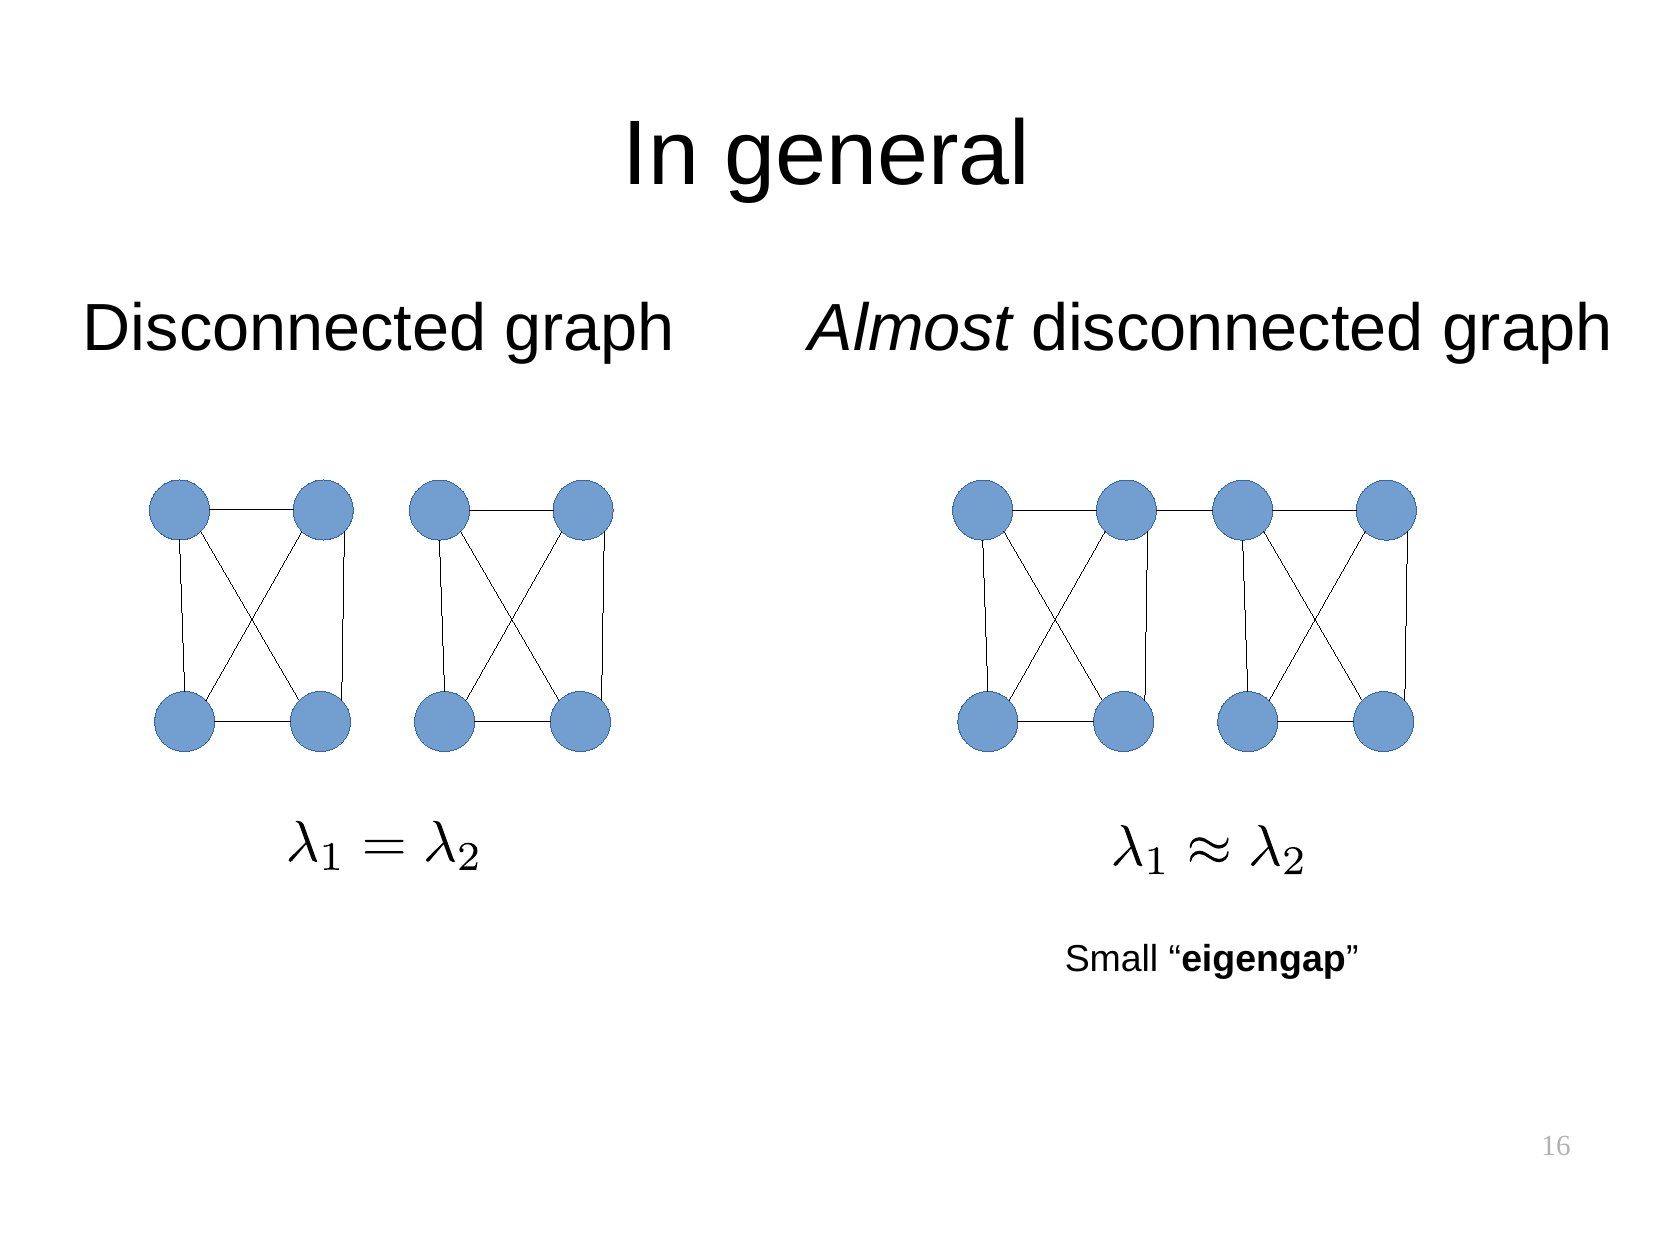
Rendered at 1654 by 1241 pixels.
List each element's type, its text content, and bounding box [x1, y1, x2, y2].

text_box [149, 479, 210, 540]
text_box [409, 480, 470, 541]
text_box [1217, 691, 1278, 752]
text_box [1110, 825, 1306, 875]
text_box [553, 480, 614, 541]
text_box [285, 820, 481, 871]
text_box [293, 479, 354, 541]
text_box [414, 691, 475, 752]
title In general [82, 49, 1571, 257]
text_box [1356, 480, 1417, 541]
text_box [952, 480, 1013, 541]
text_box [1212, 480, 1273, 541]
text_box Small “eigengap” [1050, 930, 1501, 987]
text_box [1353, 691, 1414, 752]
text_box [290, 691, 351, 752]
text_box [550, 691, 611, 752]
list Disconnected graph [82, 290, 808, 1010]
text_box [957, 691, 1018, 752]
text_box [1093, 691, 1154, 752]
list Almost disconnected graph [808, 290, 1621, 1010]
text_box [1096, 480, 1157, 541]
text_box [154, 691, 215, 752]
